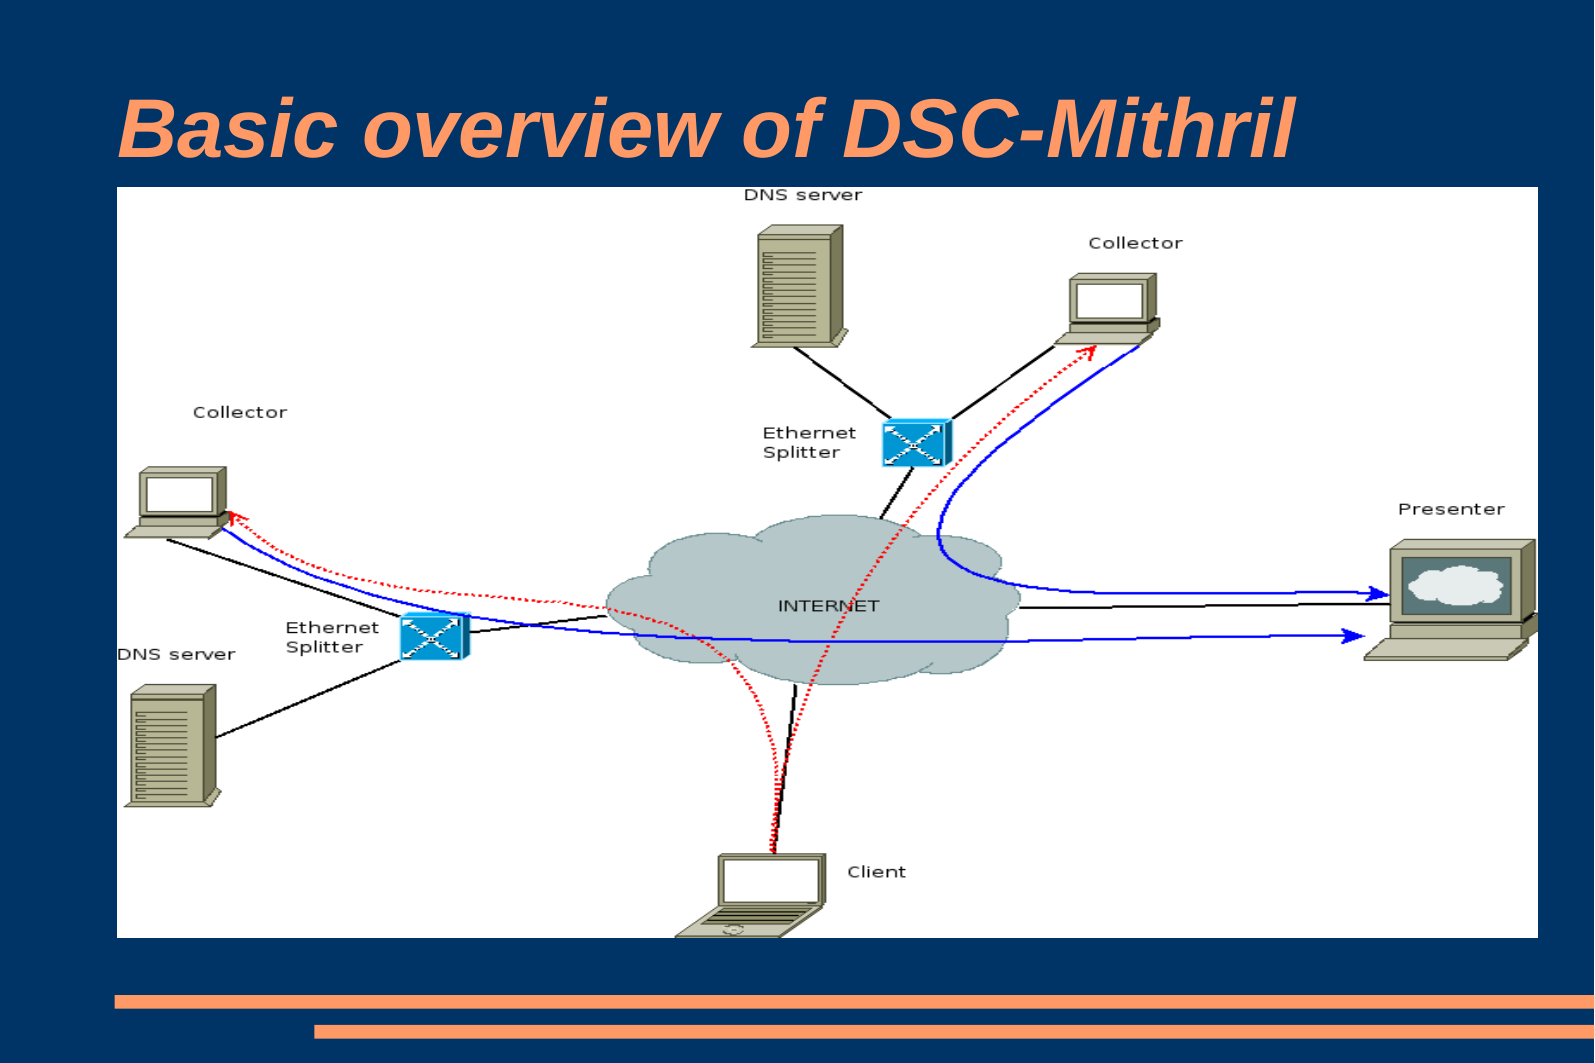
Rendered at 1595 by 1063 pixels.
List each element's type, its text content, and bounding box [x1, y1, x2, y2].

picture [117, 187, 1538, 938]
title Basic overview of DSC-Mithril [117, 39, 1479, 187]
